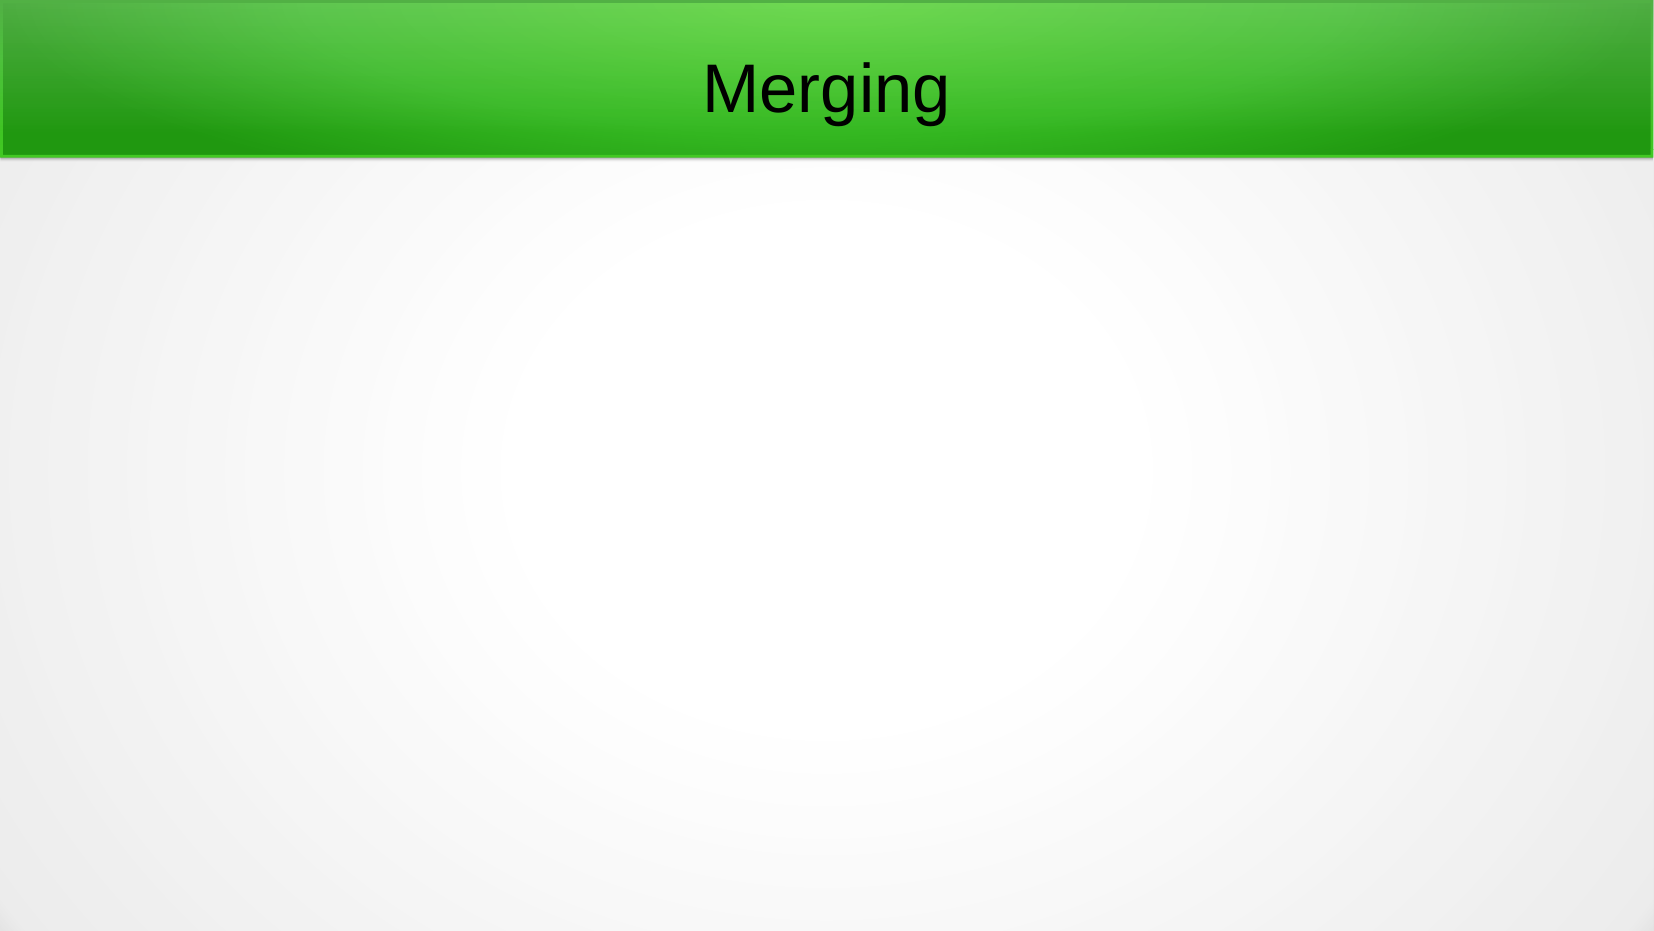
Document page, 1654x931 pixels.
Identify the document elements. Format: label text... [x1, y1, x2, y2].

title Merging [82, 35, 1571, 142]
